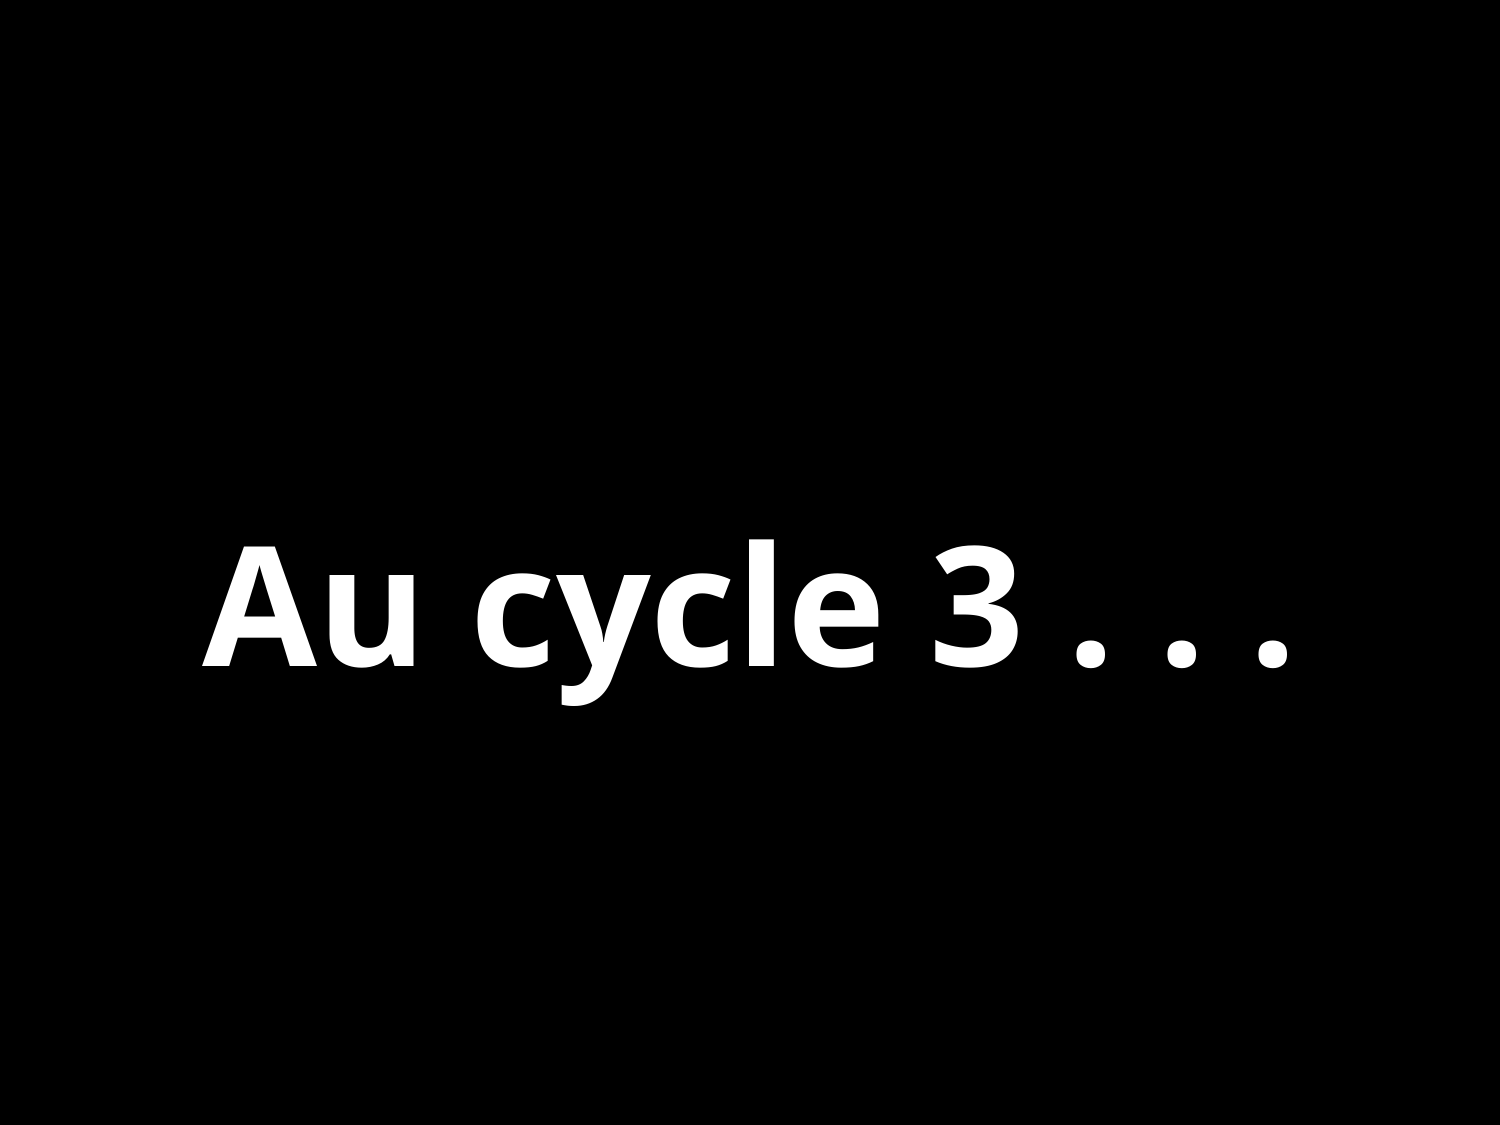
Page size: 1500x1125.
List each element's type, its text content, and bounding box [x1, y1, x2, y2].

subtitle Au cycle 3 . . . [112, 275, 1388, 925]
